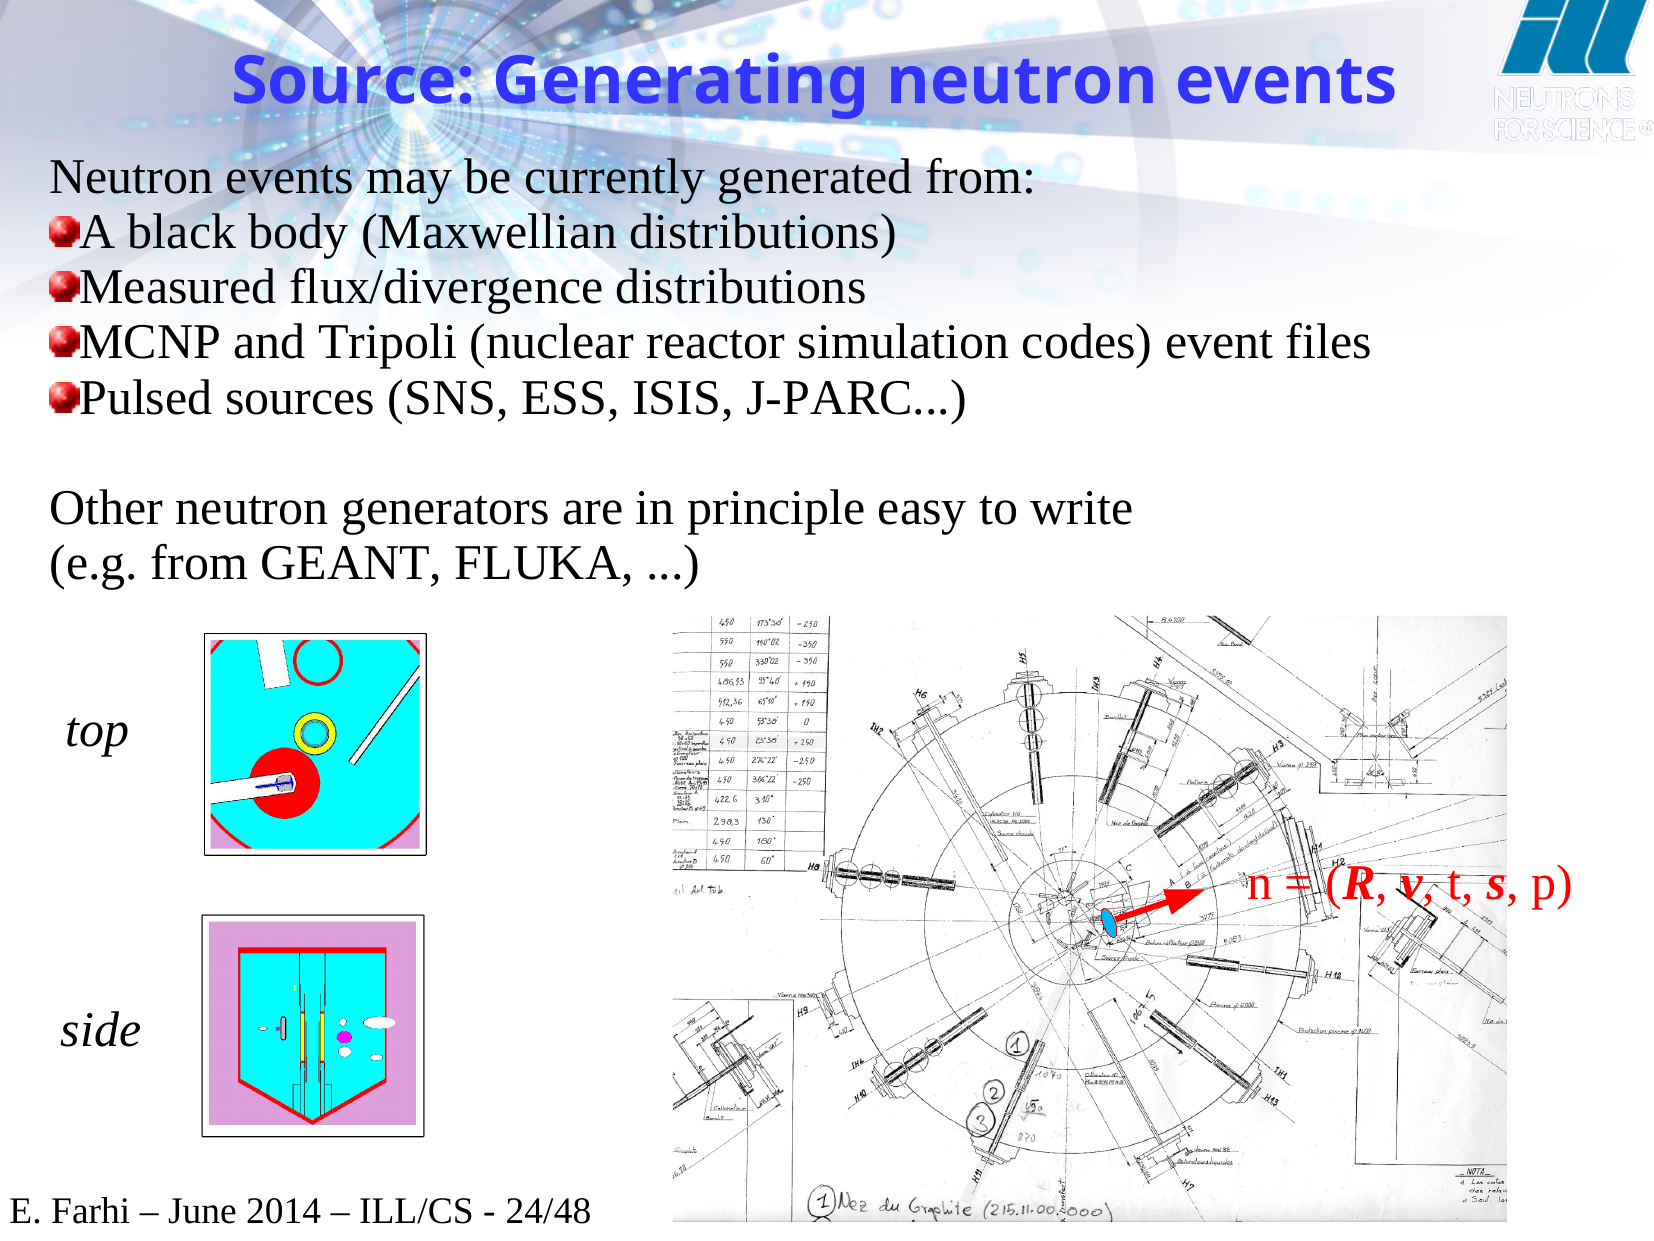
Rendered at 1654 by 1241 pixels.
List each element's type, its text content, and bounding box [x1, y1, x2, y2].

text_box Neutron events may be currently generated from: A black body (Maxwellian distributions) Measured flux/divergence distributions MCNP and Tripoli (nuclear reactor simulation codes) event files Pulsed sources (SNS, ESS, ISIS, J-PARC...) Other neutron generators are in principle easy to write (e.g. from GEANT, FLUKA, ...) [49, 148, 1576, 595]
picture [672, 615, 1507, 1222]
text_box top [65, 701, 131, 758]
picture [0, 0, 1654, 355]
text_box [1101, 908, 1117, 938]
picture [202, 631, 428, 857]
picture [200, 913, 426, 1138]
text_box Source: Generating neutron events [230, 32, 1129, 119]
text_box side [60, 1001, 142, 1058]
text_box n = (R, v, t, s, p) [1234, 854, 1574, 911]
